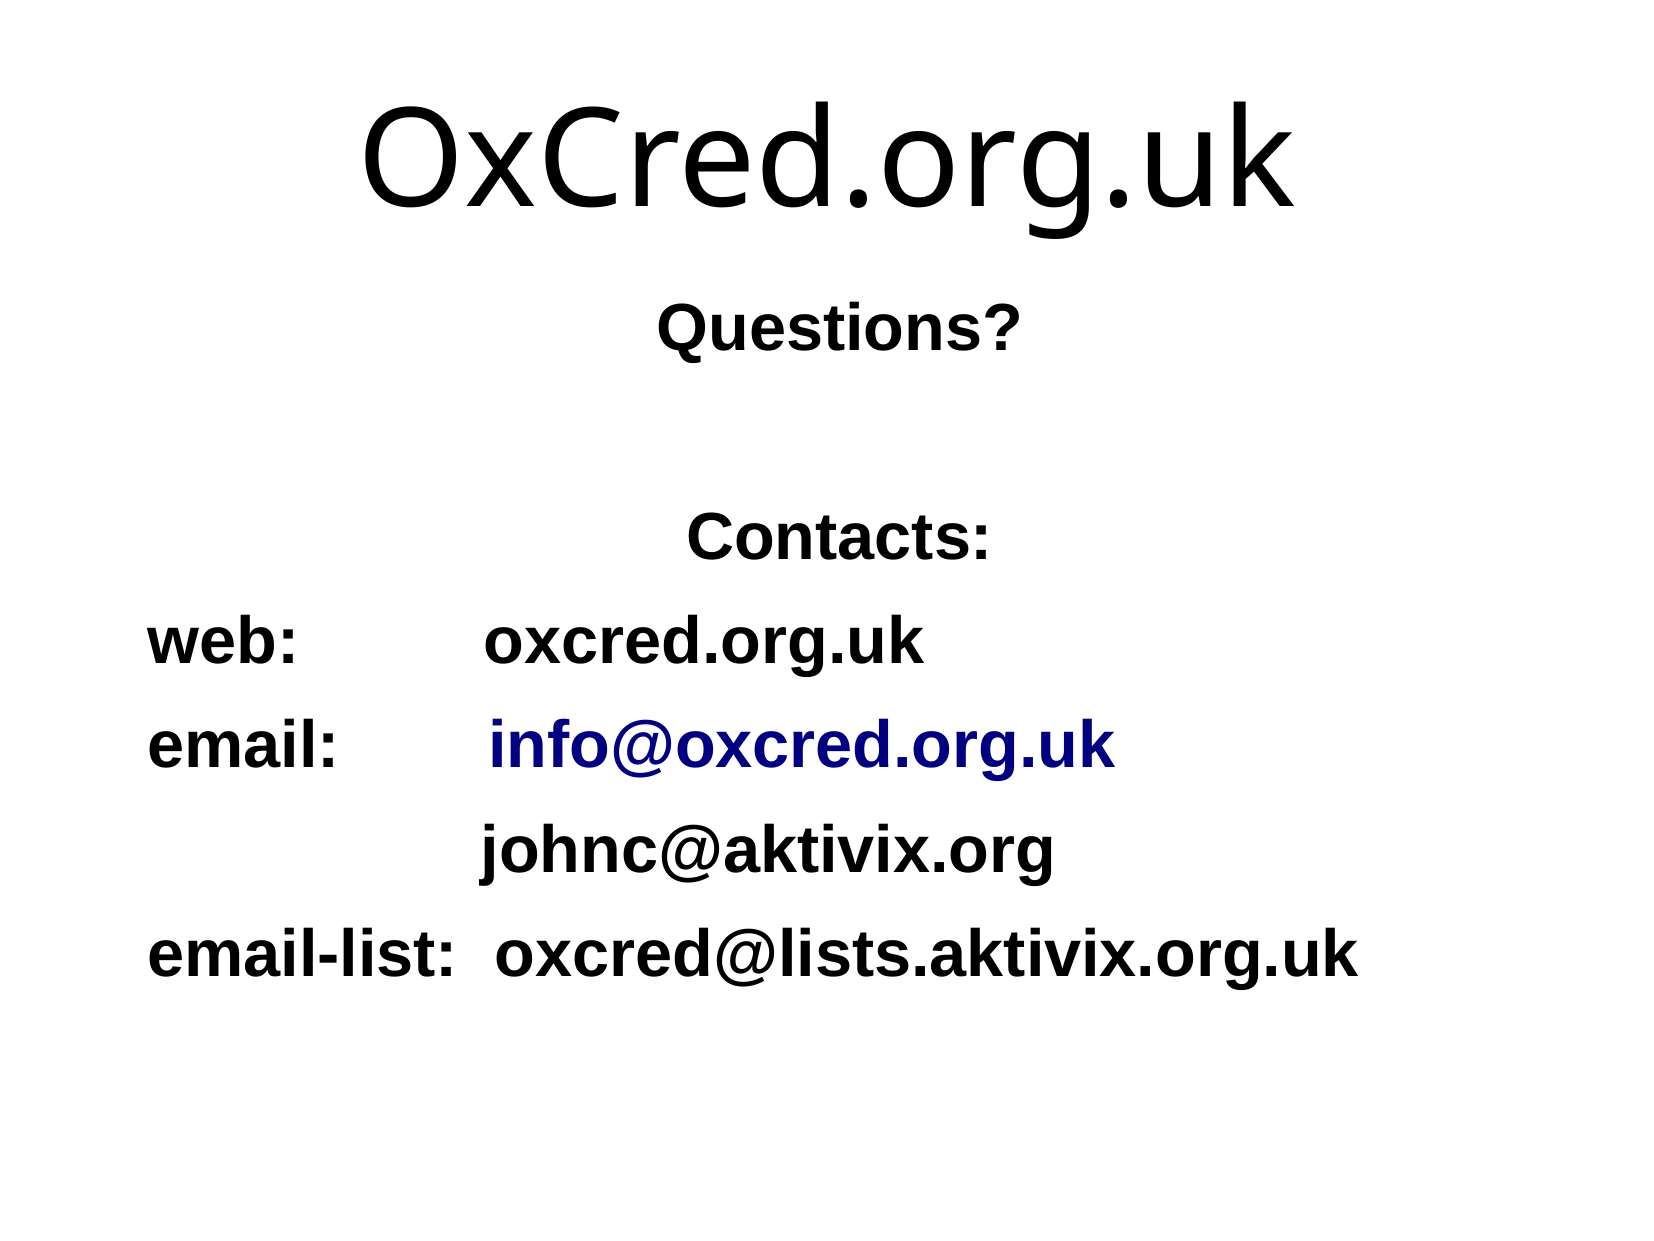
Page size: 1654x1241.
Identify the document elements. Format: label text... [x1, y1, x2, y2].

list Questions? Contacts: web: oxcred.org.uk email: info@oxcred.org.uk johnc@aktivix.org email-list: oxcred@lists.aktivix.org.uk [76, 290, 1532, 1010]
title OxCred.org.uk [82, 49, 1571, 257]
